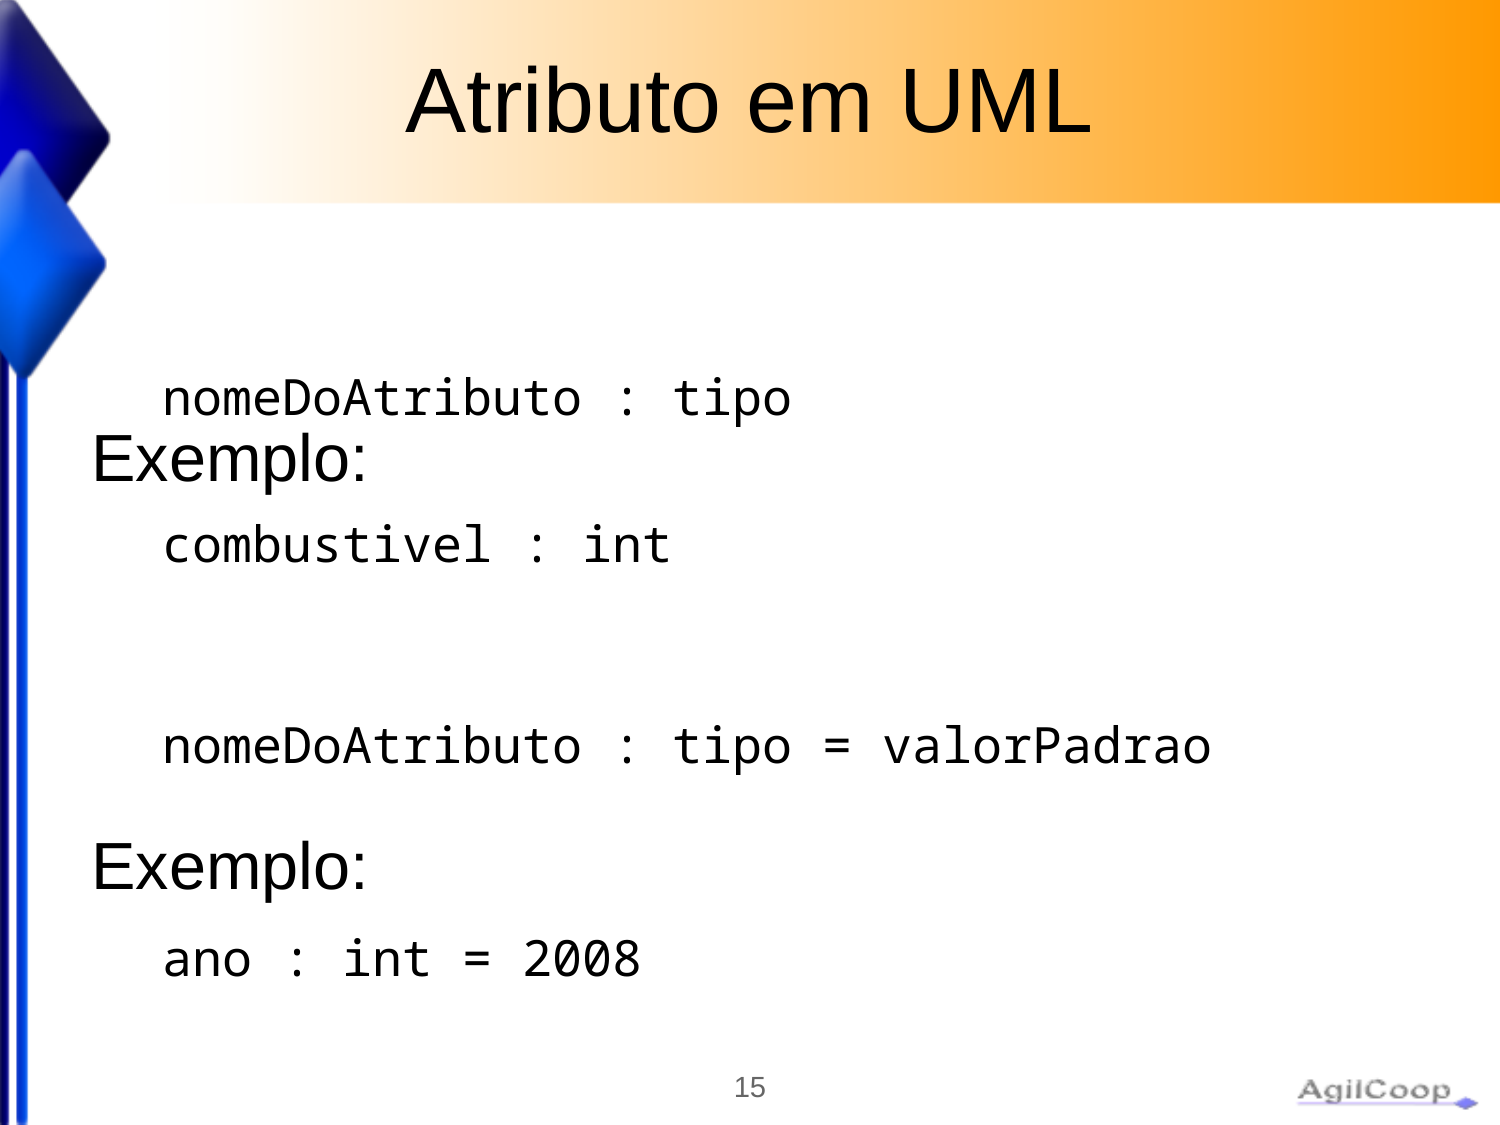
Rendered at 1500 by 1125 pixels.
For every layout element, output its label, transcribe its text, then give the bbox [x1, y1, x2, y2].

list Exemplo: [59, 413, 390, 506]
text_box nomeDoAtributo : tipo = valorPadrao [147, 702, 1418, 773]
text_box nomeDoAtributo : tipo [147, 354, 1418, 425]
title Atributo em UML [75, 14, 1425, 188]
text_box combustivel : int [147, 502, 1418, 572]
picture [0, 0, 1500, 1125]
list Exemplo: [59, 820, 390, 914]
text_box ano : int = 2008 [147, 915, 1418, 986]
